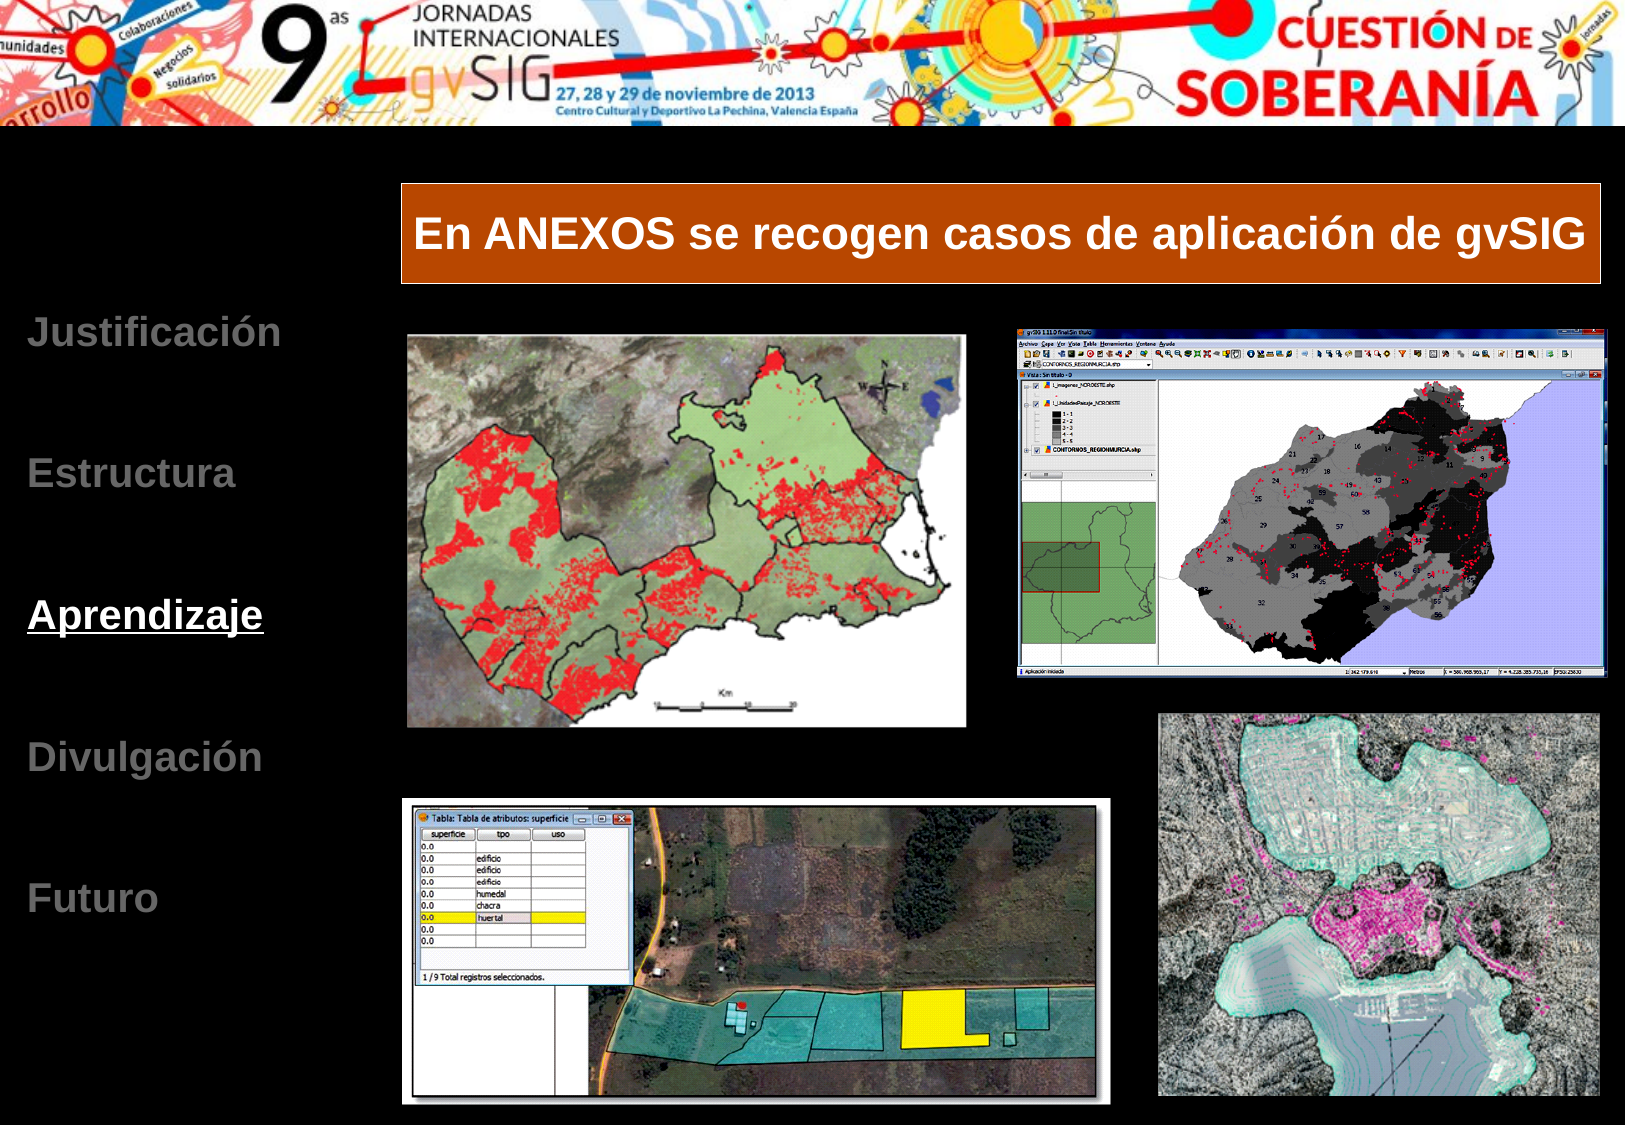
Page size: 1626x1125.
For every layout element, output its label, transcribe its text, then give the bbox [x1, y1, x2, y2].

text_box Justificación Estructura Aprendizaje Divulgación Futuro [11, 296, 319, 929]
text_box En ANEXOS se recogen casos de aplicación de gvSIG [401, 183, 1601, 284]
picture [1157, 712, 1601, 1096]
picture [406, 333, 968, 729]
picture [401, 797, 1111, 1105]
picture [1016, 328, 1608, 678]
picture [0, 0, 1626, 126]
